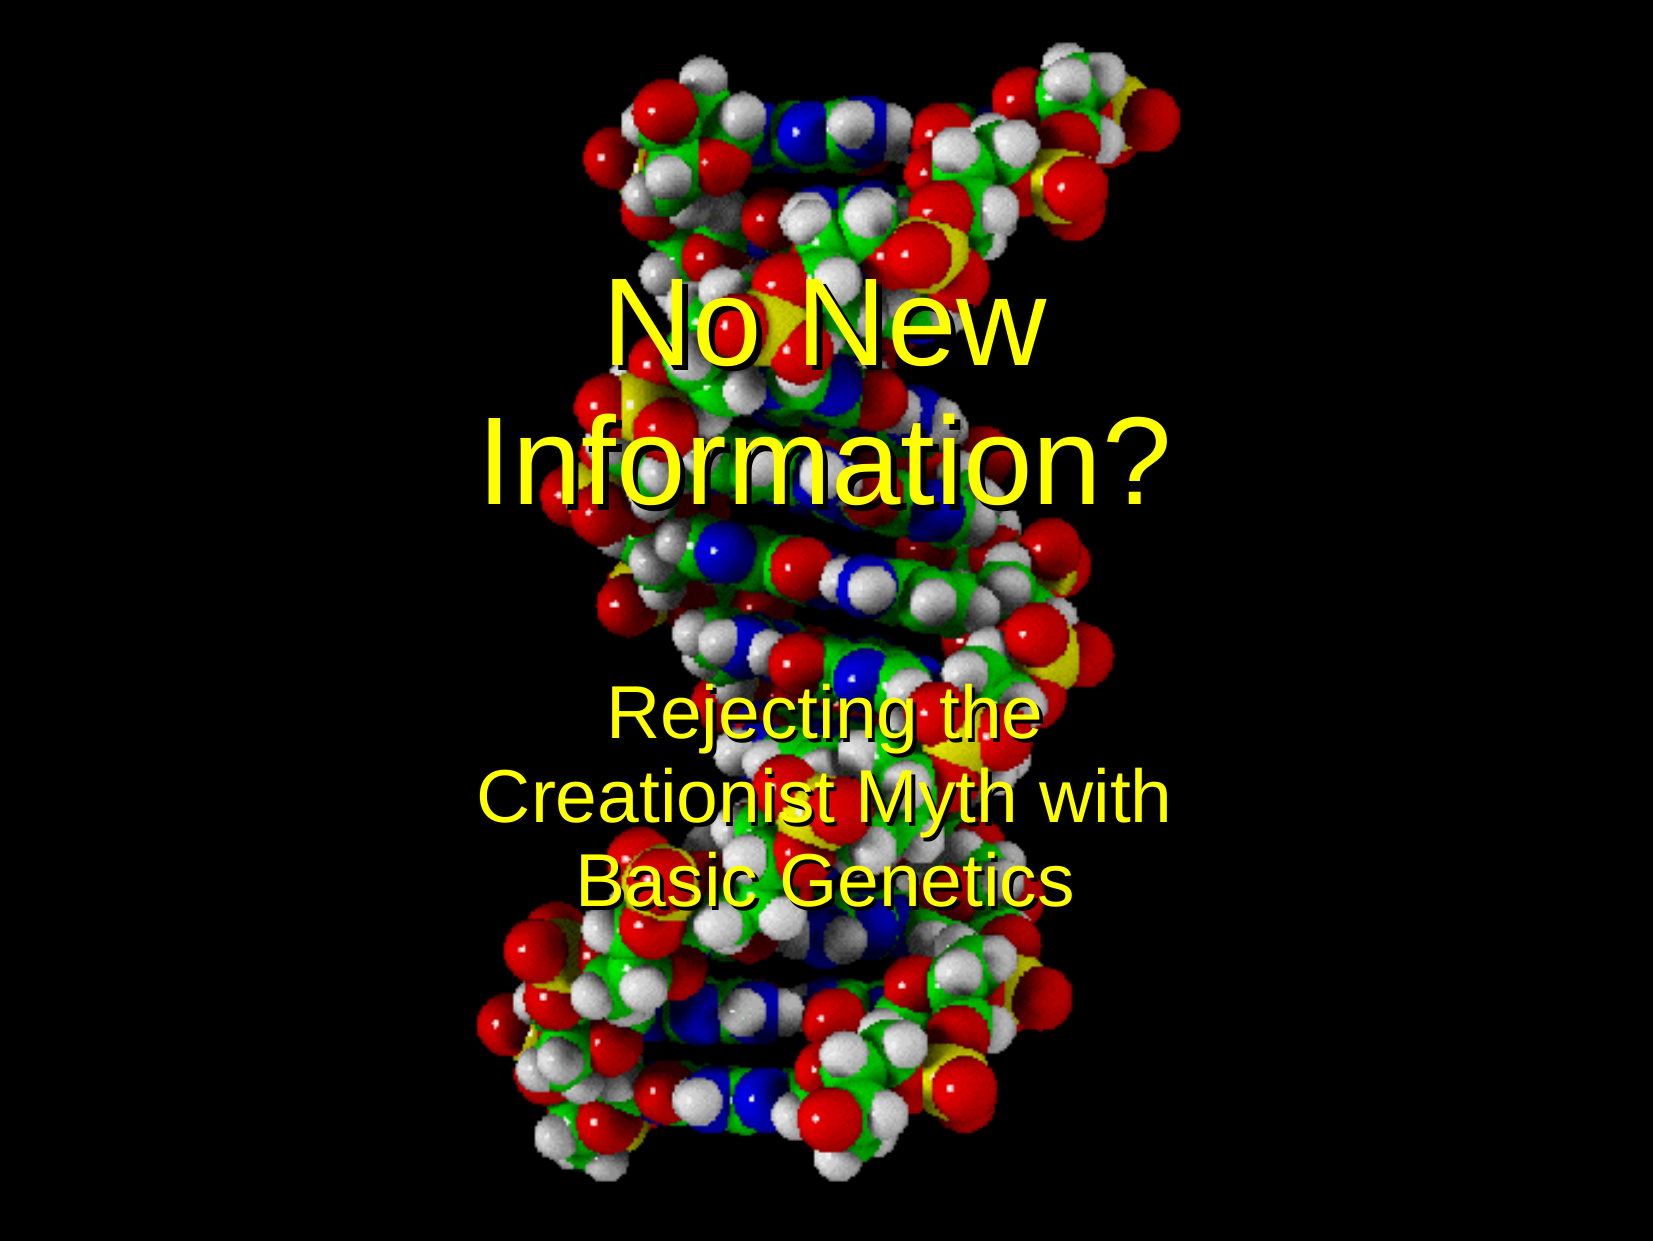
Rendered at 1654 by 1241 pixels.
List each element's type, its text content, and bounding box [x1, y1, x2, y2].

title No New Information? Rejecting the Creationist Myth with Basic Genetics [450, 49, 1201, 1126]
picture [225, 17, 1429, 1223]
